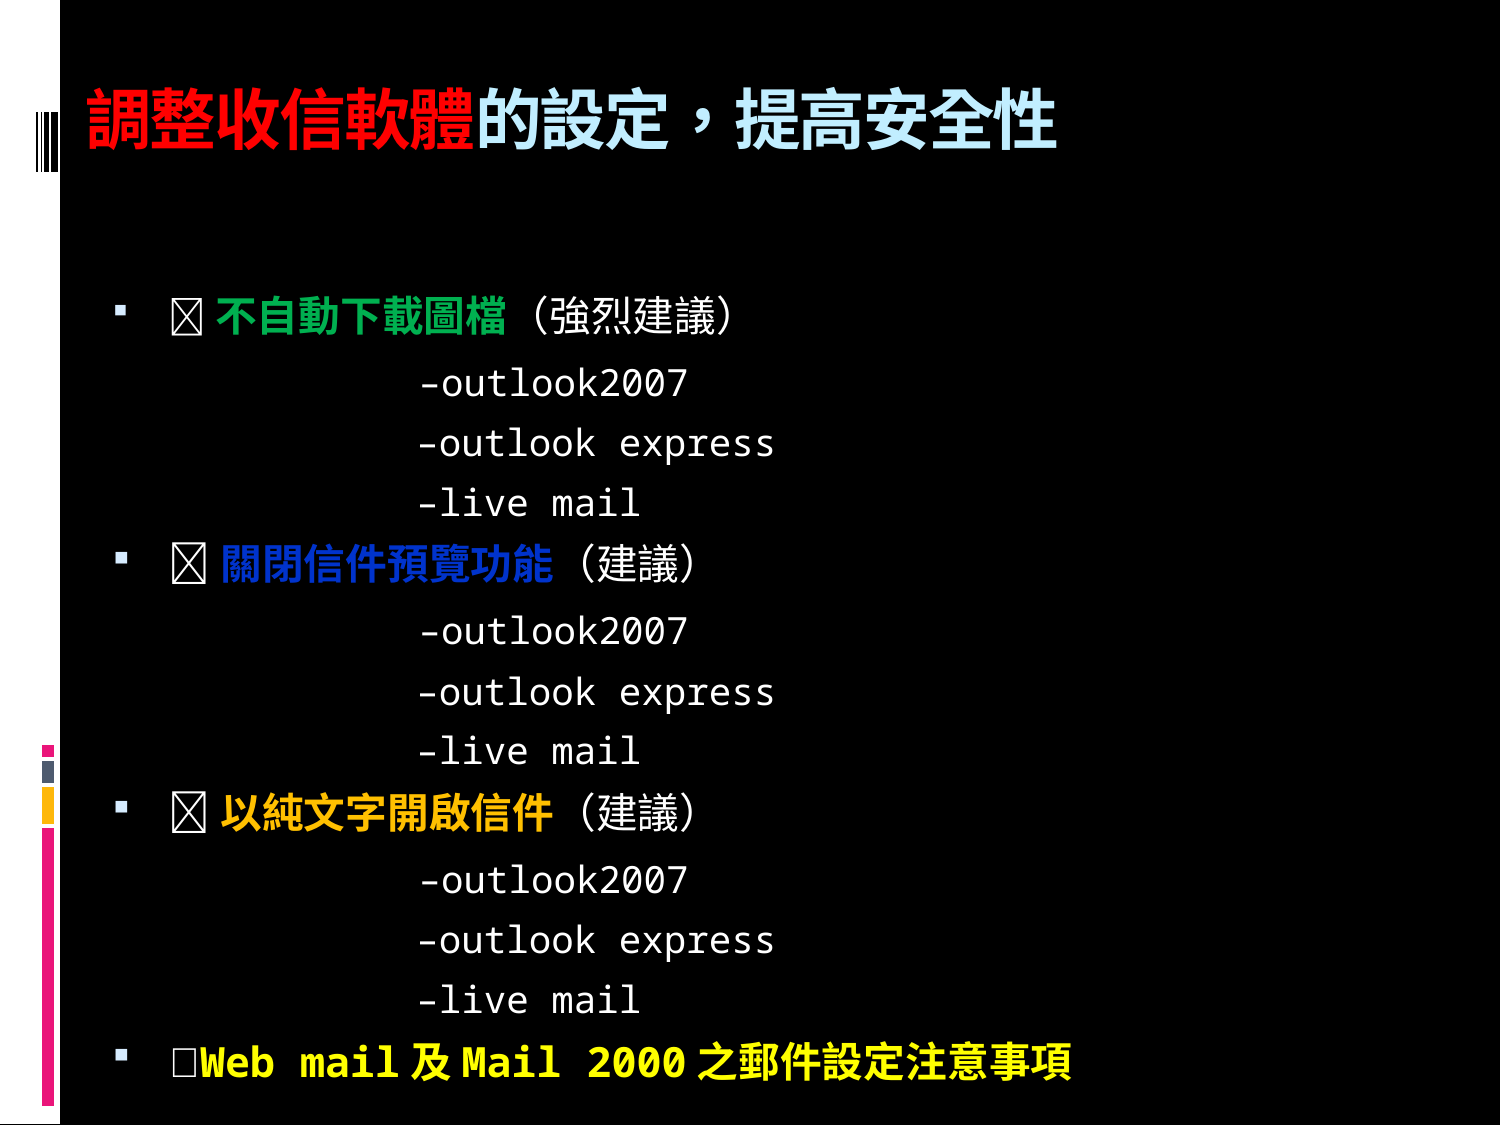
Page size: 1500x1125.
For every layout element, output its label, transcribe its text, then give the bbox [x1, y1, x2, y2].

title 調整收信軟體的設定，提高安全性 [70, 70, 1421, 296]
list 不自動下載圖檔（強烈建議） –outlook2007 –outlook express –live mail 關閉信件預覽功能（建議） –outlook2007 –outlook express –live mail 以純文字開啟信件（建議） –outlook2007 –outlook express –live mail Web mail及Mail 2000之郵件設定注意事項 [75, 222, 1426, 1125]
